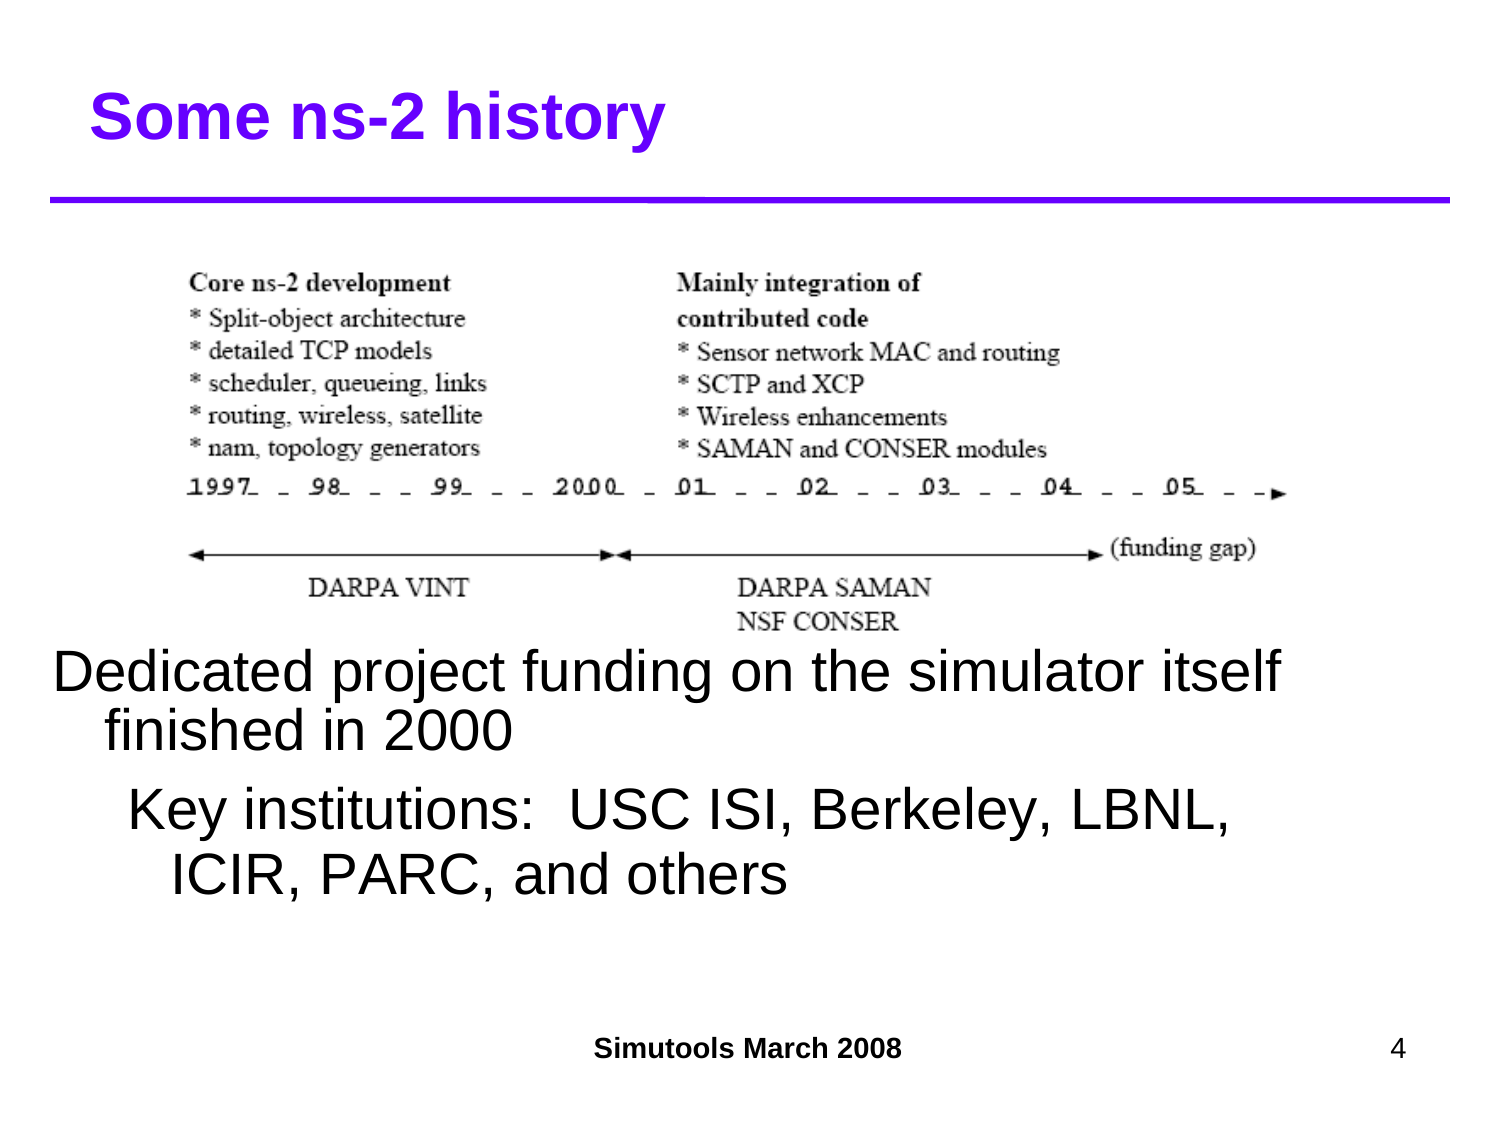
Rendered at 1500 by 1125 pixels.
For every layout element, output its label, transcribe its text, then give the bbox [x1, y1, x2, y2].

list Dedicated project funding on the simulator itself finished in 2000 Key institutions: USC ISI, Berkeley, LBNL, ICIR, PARC, and others [37, 637, 1388, 1012]
title Some ns-2 history [75, 45, 1426, 188]
picture [150, 244, 1326, 637]
